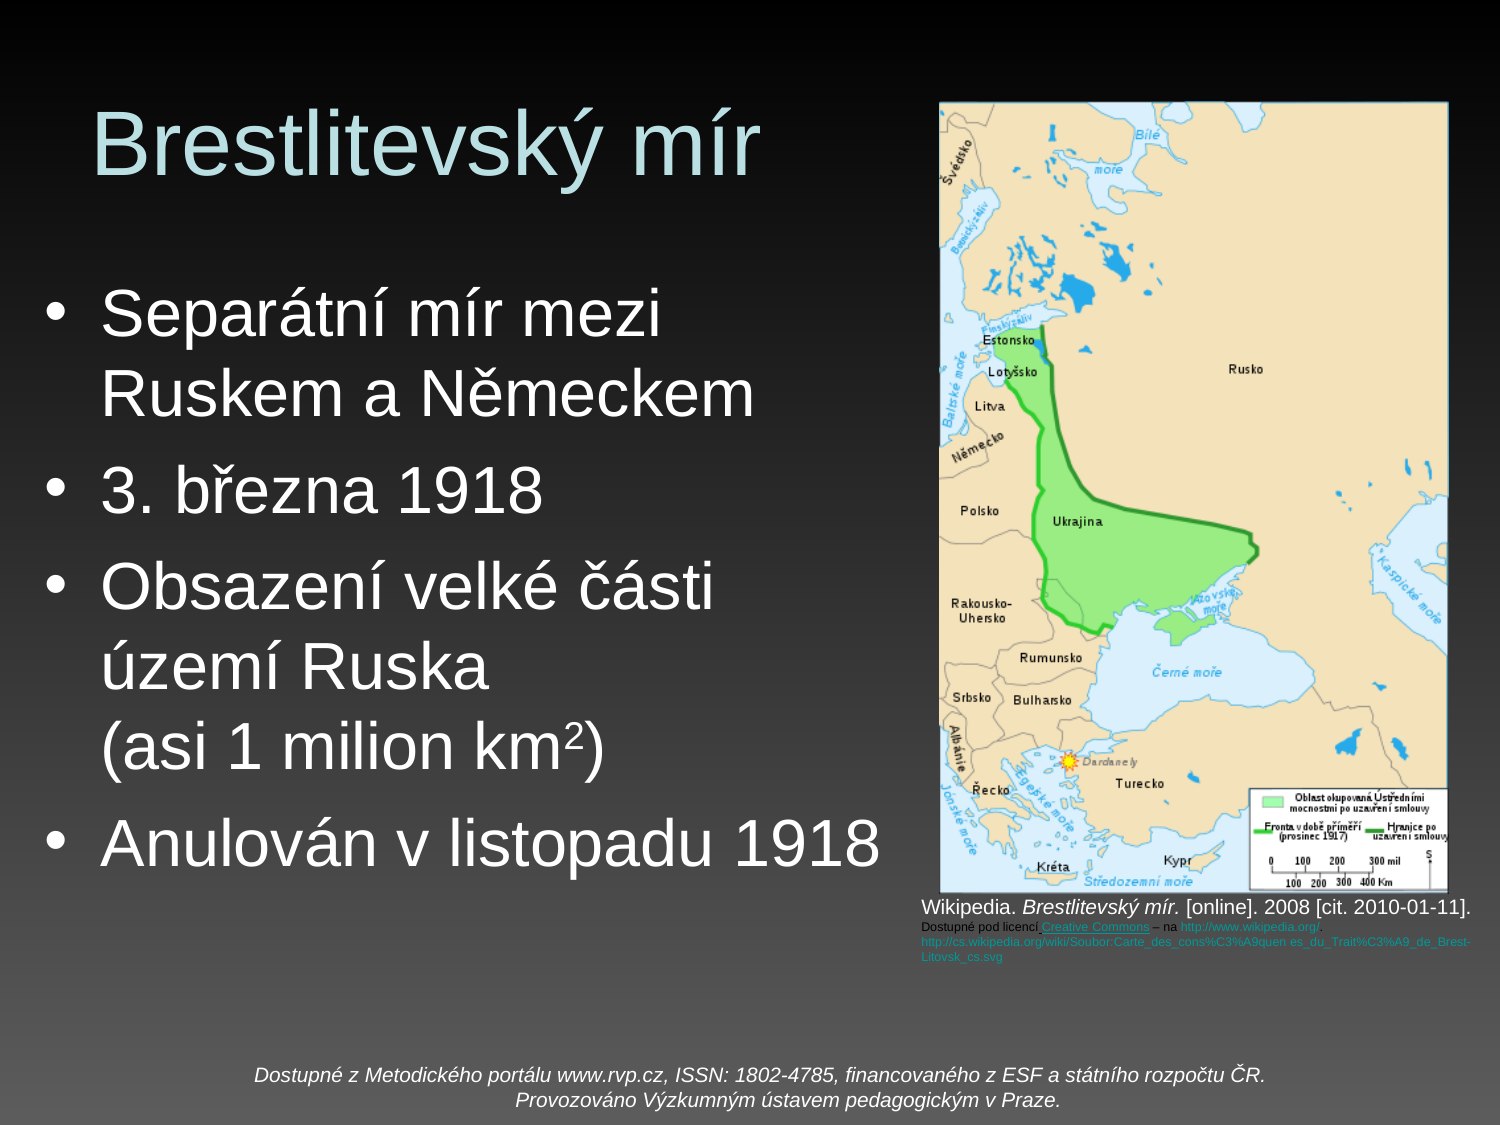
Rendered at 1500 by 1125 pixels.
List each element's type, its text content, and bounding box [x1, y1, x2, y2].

text_box Dostupné z Metodického portálu www.rvp.cz, ISSN: 1802-4785, financovaného z ESF a státního rozpočtu ČR. Provozováno Výzkumným ústavem pedagogickým v Praze. [183, 1054, 1343, 1120]
list Separátní mír mezi Ruskem a Německem 3. března 1918 Obsazení velké části území Ruska (asi 1 milion km2) Anulován v listopadu 1918 [29, 262, 1426, 1006]
picture [939, 101, 1449, 881]
text_box Wikipedia. Brestlitevský mír. [online]. 2008 [cit. 2010-01-11]. Dostupné pod licencí Creative Commons – na http://www.wikipedia.org/. http://cs.wikipedia.org/wiki/Soubor:Carte_des_cons%C3%A9quen es_du_Trait%C3%A9_de_Brest-Litovsk_cs.svg [850, 881, 1500, 972]
title Brestlitevský mír [75, 45, 1426, 233]
